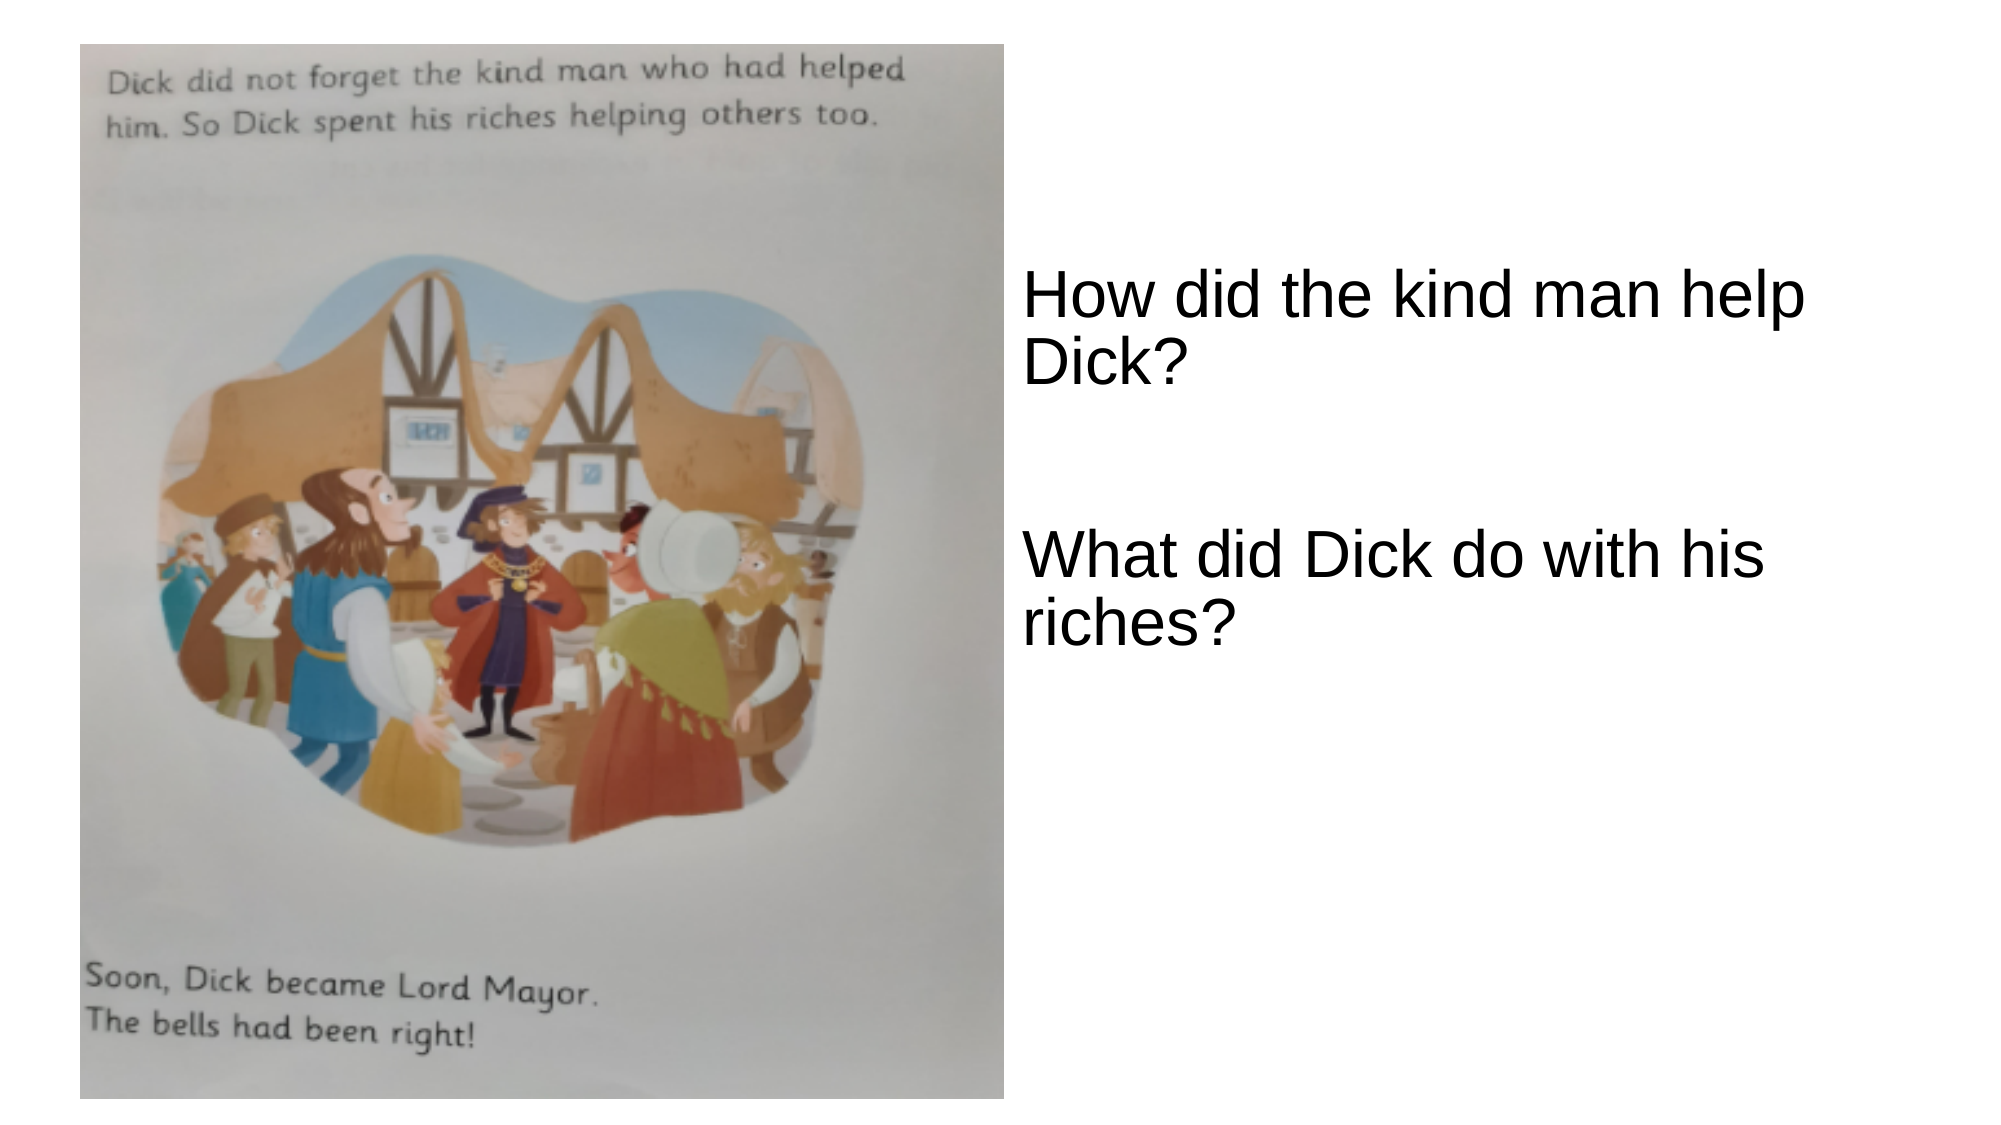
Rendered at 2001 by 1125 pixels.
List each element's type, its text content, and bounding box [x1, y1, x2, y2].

picture [80, 44, 1004, 1099]
list How did the kind man help Dick? What did Dick do with his riches? [1022, 263, 1901, 1006]
